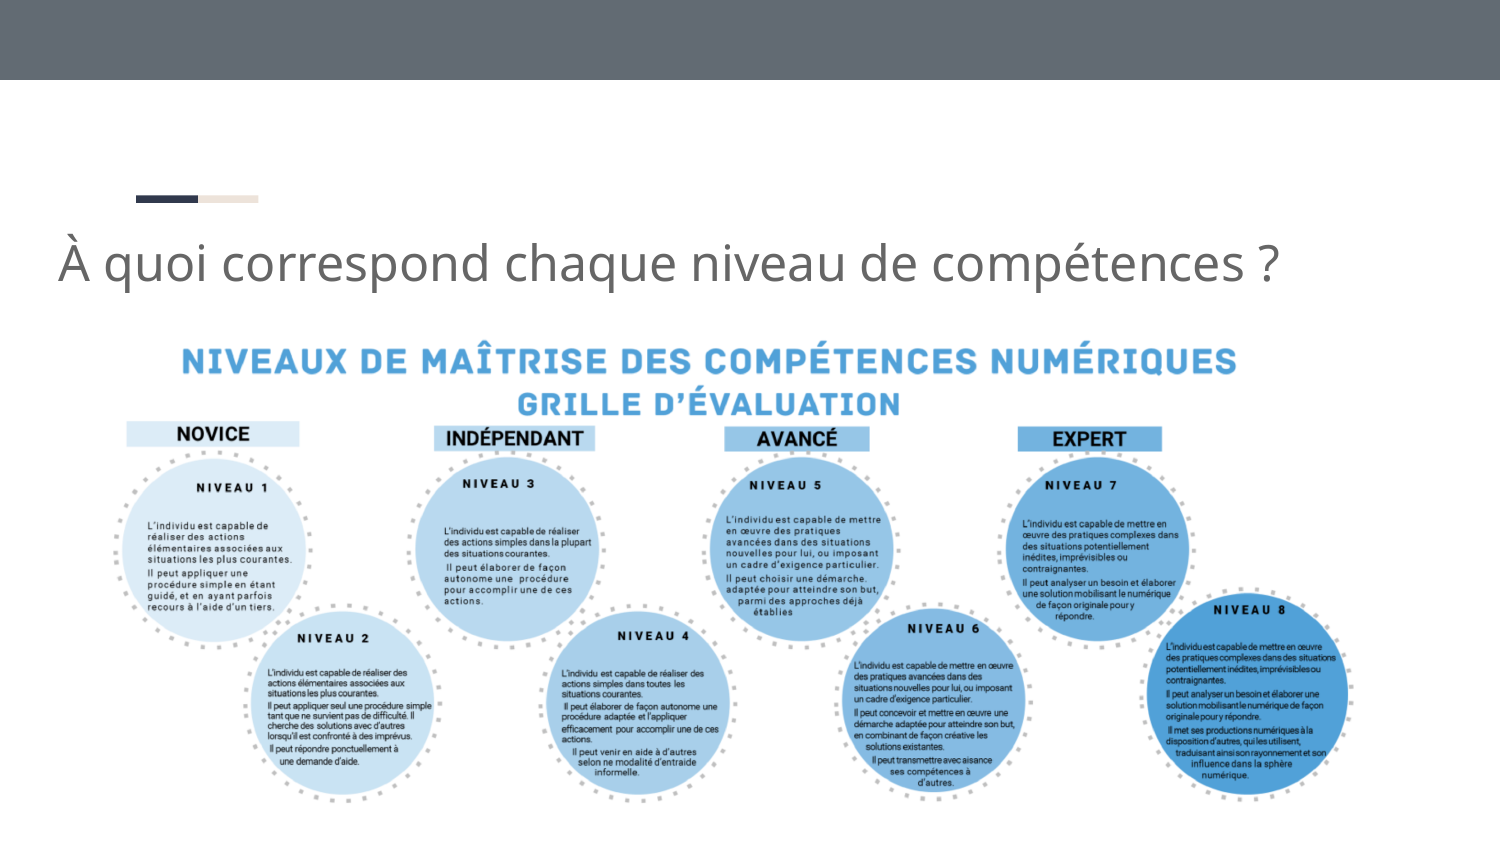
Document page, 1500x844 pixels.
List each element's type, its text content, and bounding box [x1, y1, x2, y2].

picture [82, 323, 1368, 814]
title À quoi correspond chaque niveau de compétences ? [44, 216, 1472, 305]
